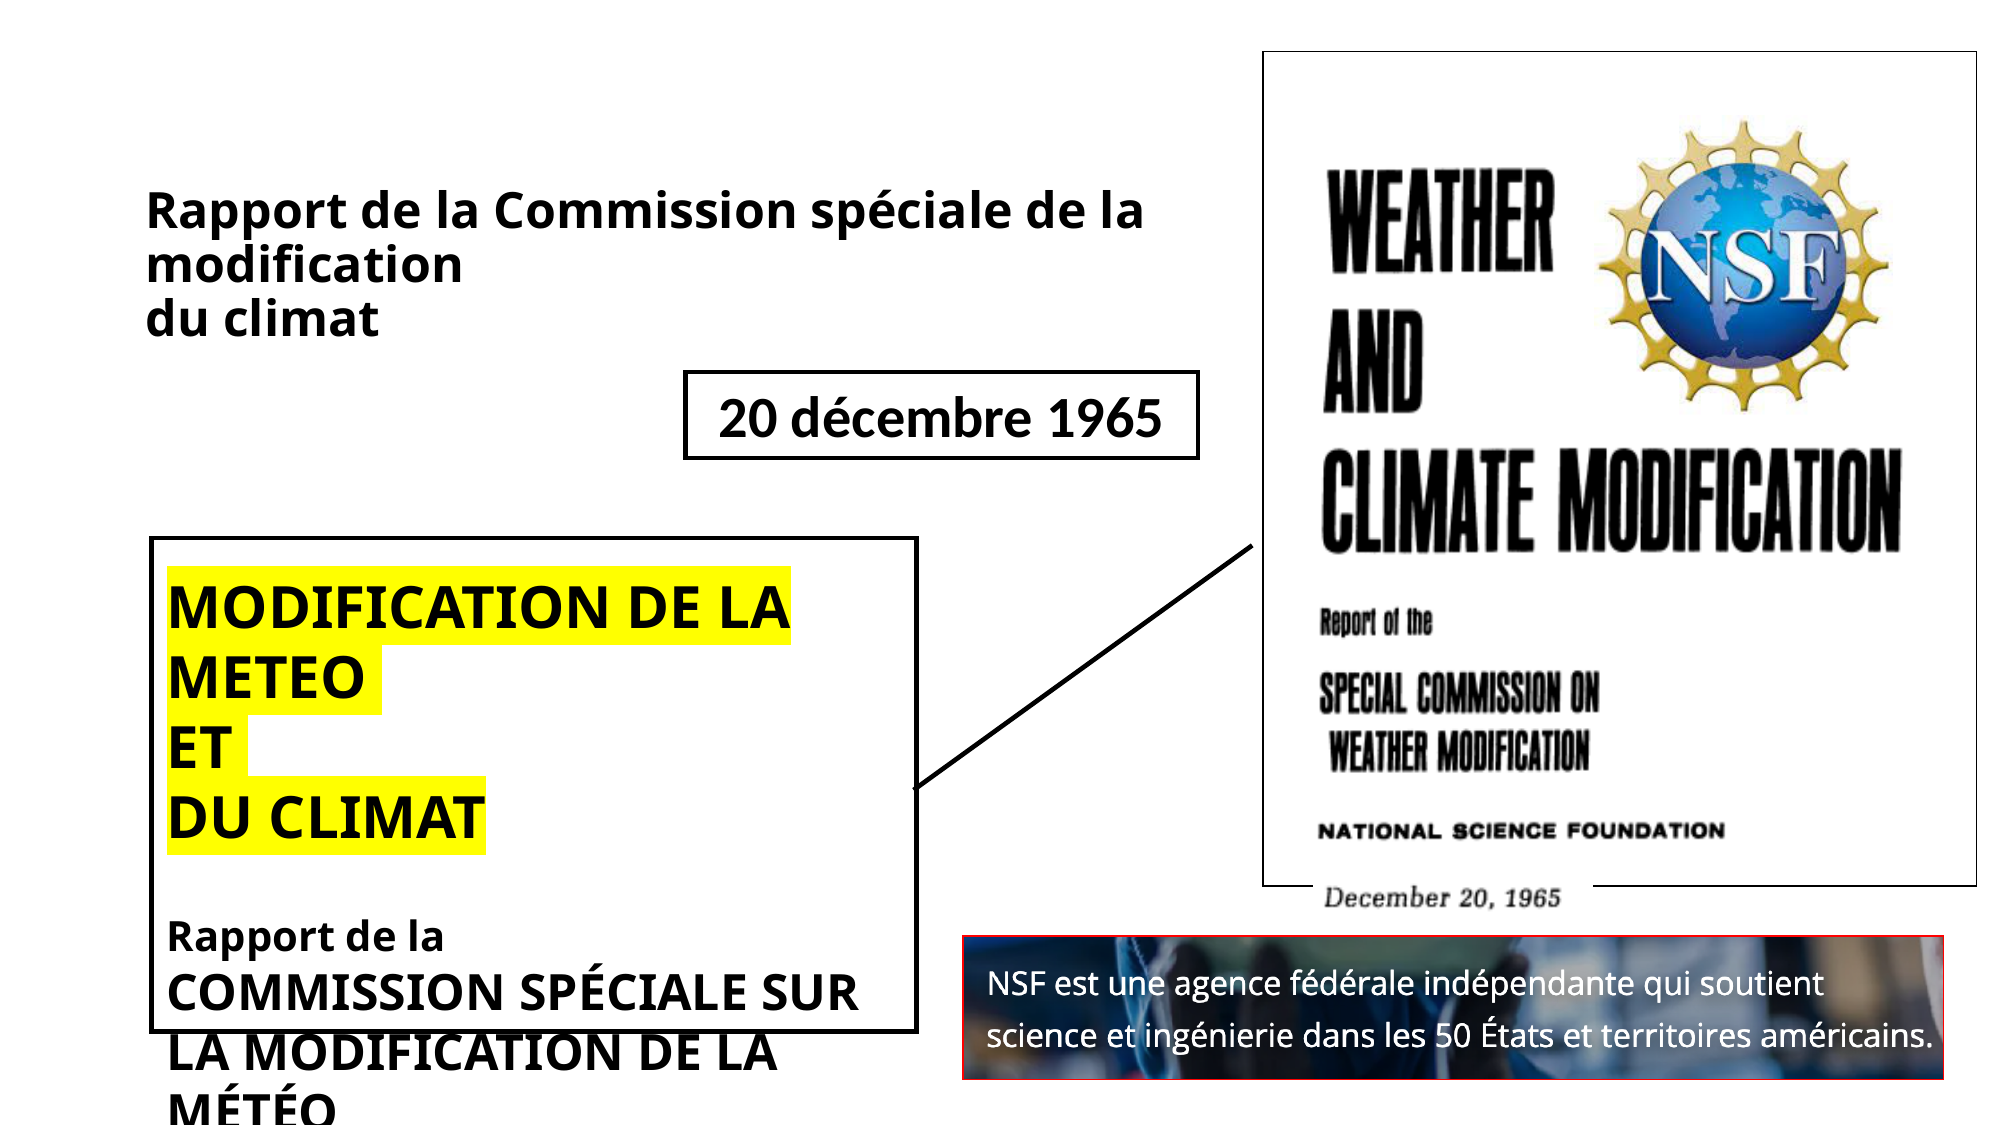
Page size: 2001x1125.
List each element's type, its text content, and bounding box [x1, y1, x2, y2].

text_box 20 décembre 1965 [685, 372, 1199, 458]
title Rapport de la Commission spéciale de la modification du climat [130, 178, 1262, 416]
text_box MODIFICATION DE LA METEO ET DU CLIMAT Rapport de la COMMISSION SPÉCIALE SUR LA MODIFICATION DE LA MÉTÉO [151, 562, 917, 1033]
picture [963, 936, 1943, 1079]
picture [1263, 52, 1976, 935]
